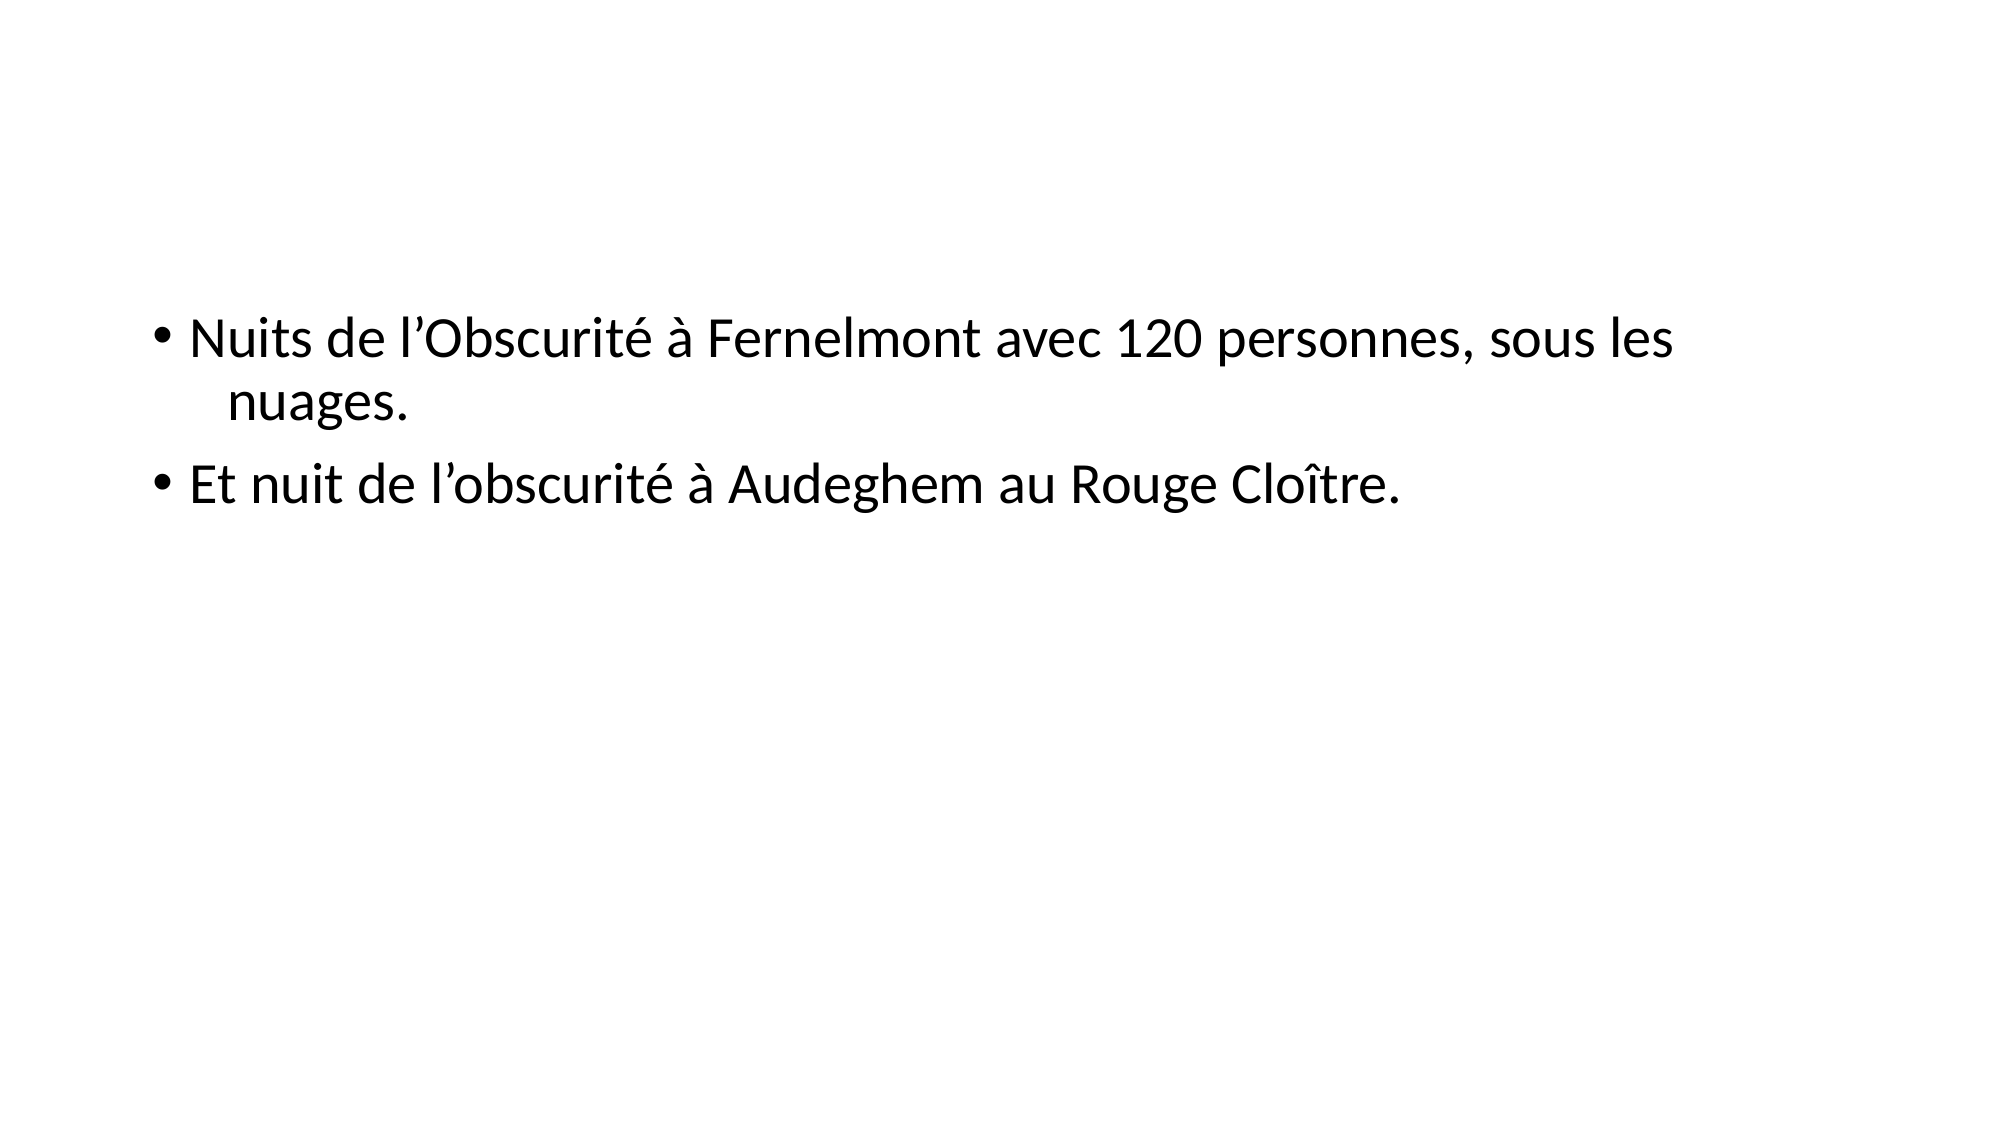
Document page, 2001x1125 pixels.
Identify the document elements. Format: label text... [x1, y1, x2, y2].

list Nuits de l’Obscurité à Fernelmont avec 120 personnes, sous les nuages. Et nuit de l’obscurité à Audeghem au Rouge Cloître. [137, 299, 1863, 1014]
